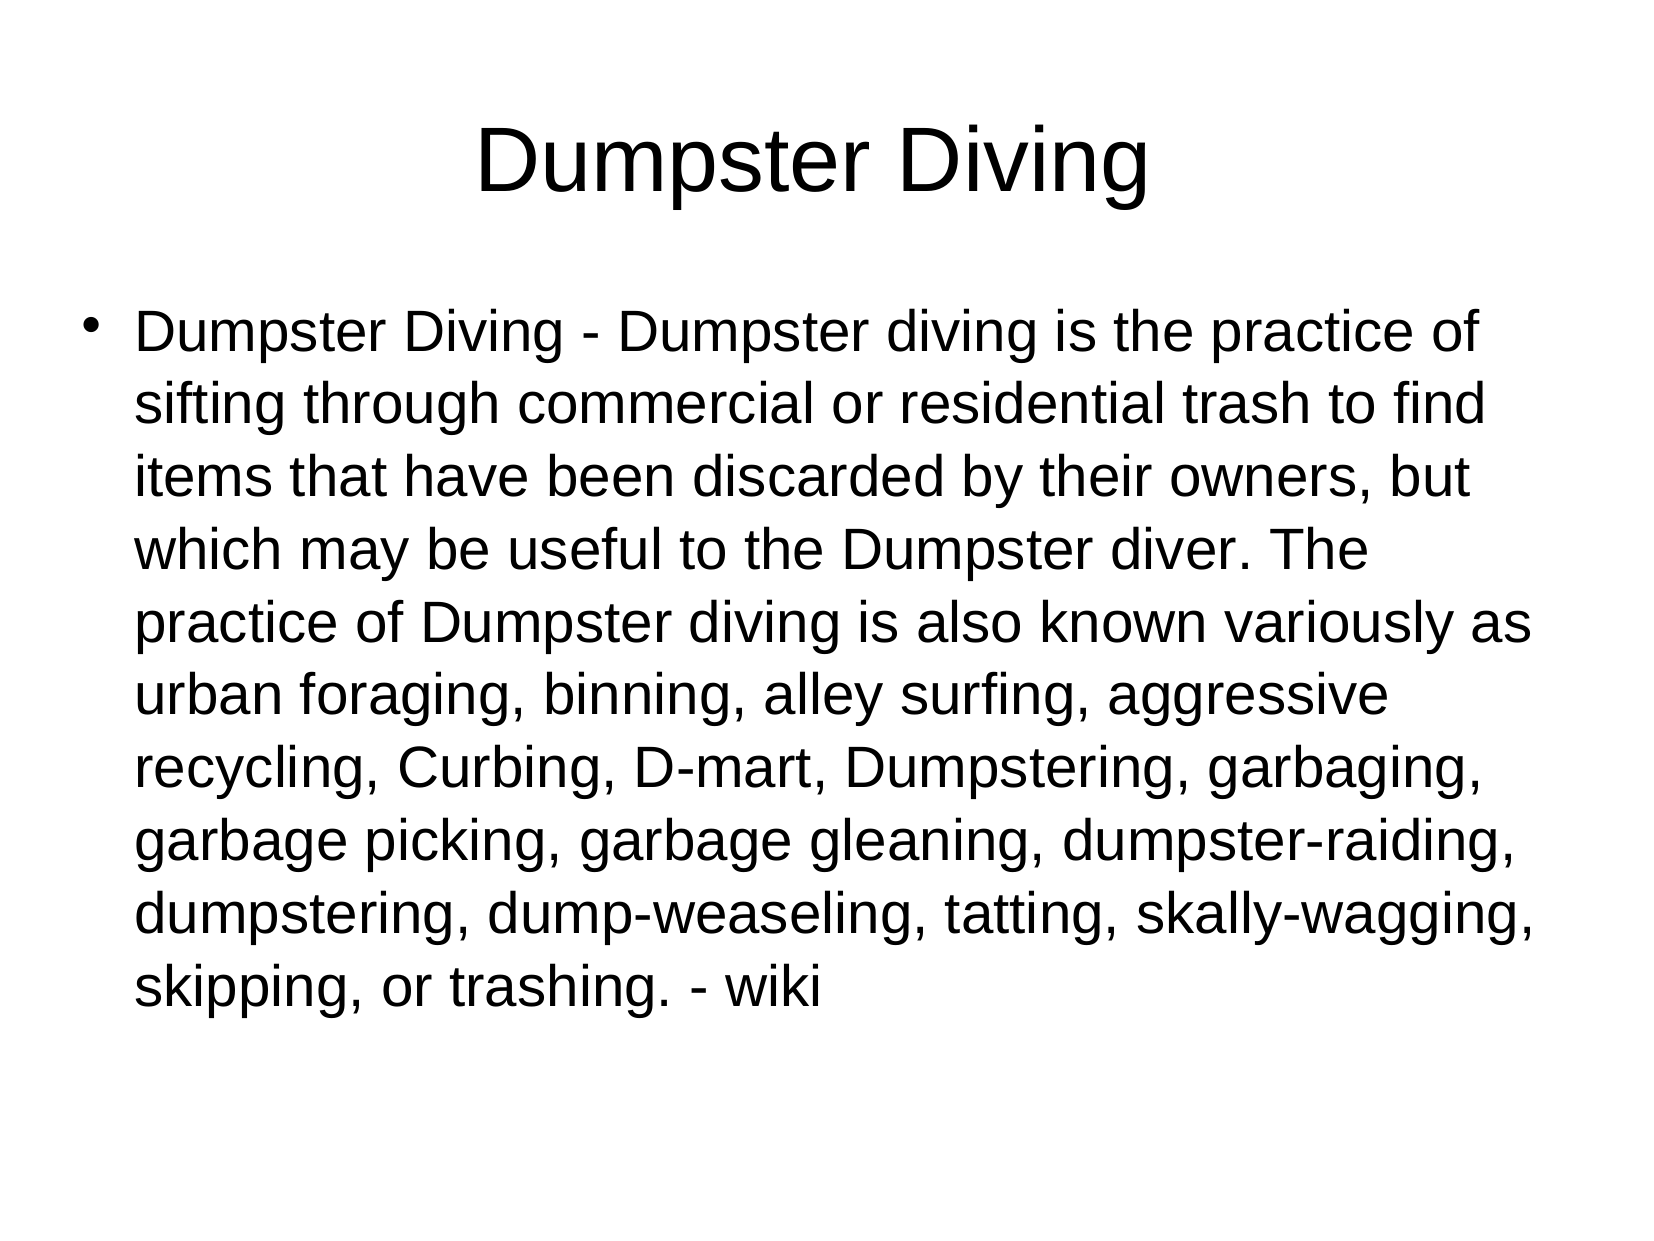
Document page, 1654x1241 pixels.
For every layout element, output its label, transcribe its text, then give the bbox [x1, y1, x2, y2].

text_box Dumpster Diving - Dumpster diving is the practice of sifting through commercial or residential trash to find items that have been discarded by their owners, but which may be useful to the Dumpster diver. The practice of Dumpster diving is also known variously as urban foraging, binning, alley surfing, aggressive recycling, Curbing, D-mart, Dumpstering, garbaging, garbage picking, garbage gleaning, dumpster-raiding, dumpstering, dump-weaseling, tatting, skally-wagging, skipping, or trashing. - wiki [64, 290, 1570, 1241]
text_box Dumpster Diving [82, 49, 1570, 257]
